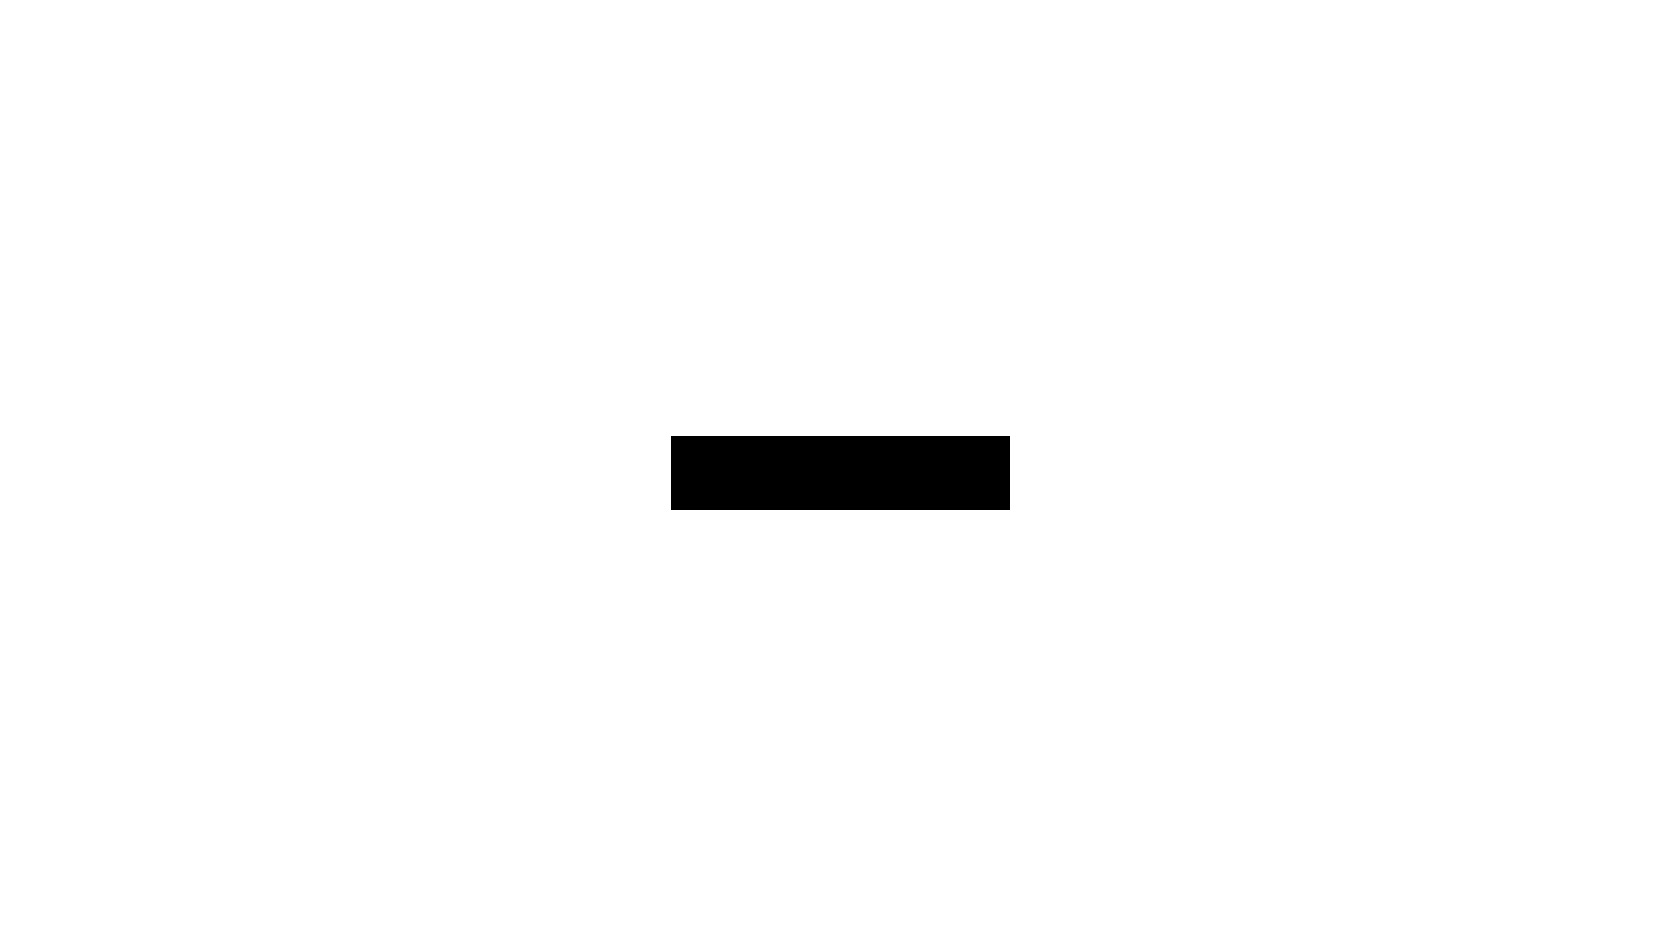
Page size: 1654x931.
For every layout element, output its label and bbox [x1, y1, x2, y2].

text_box [670, 435, 1011, 511]
